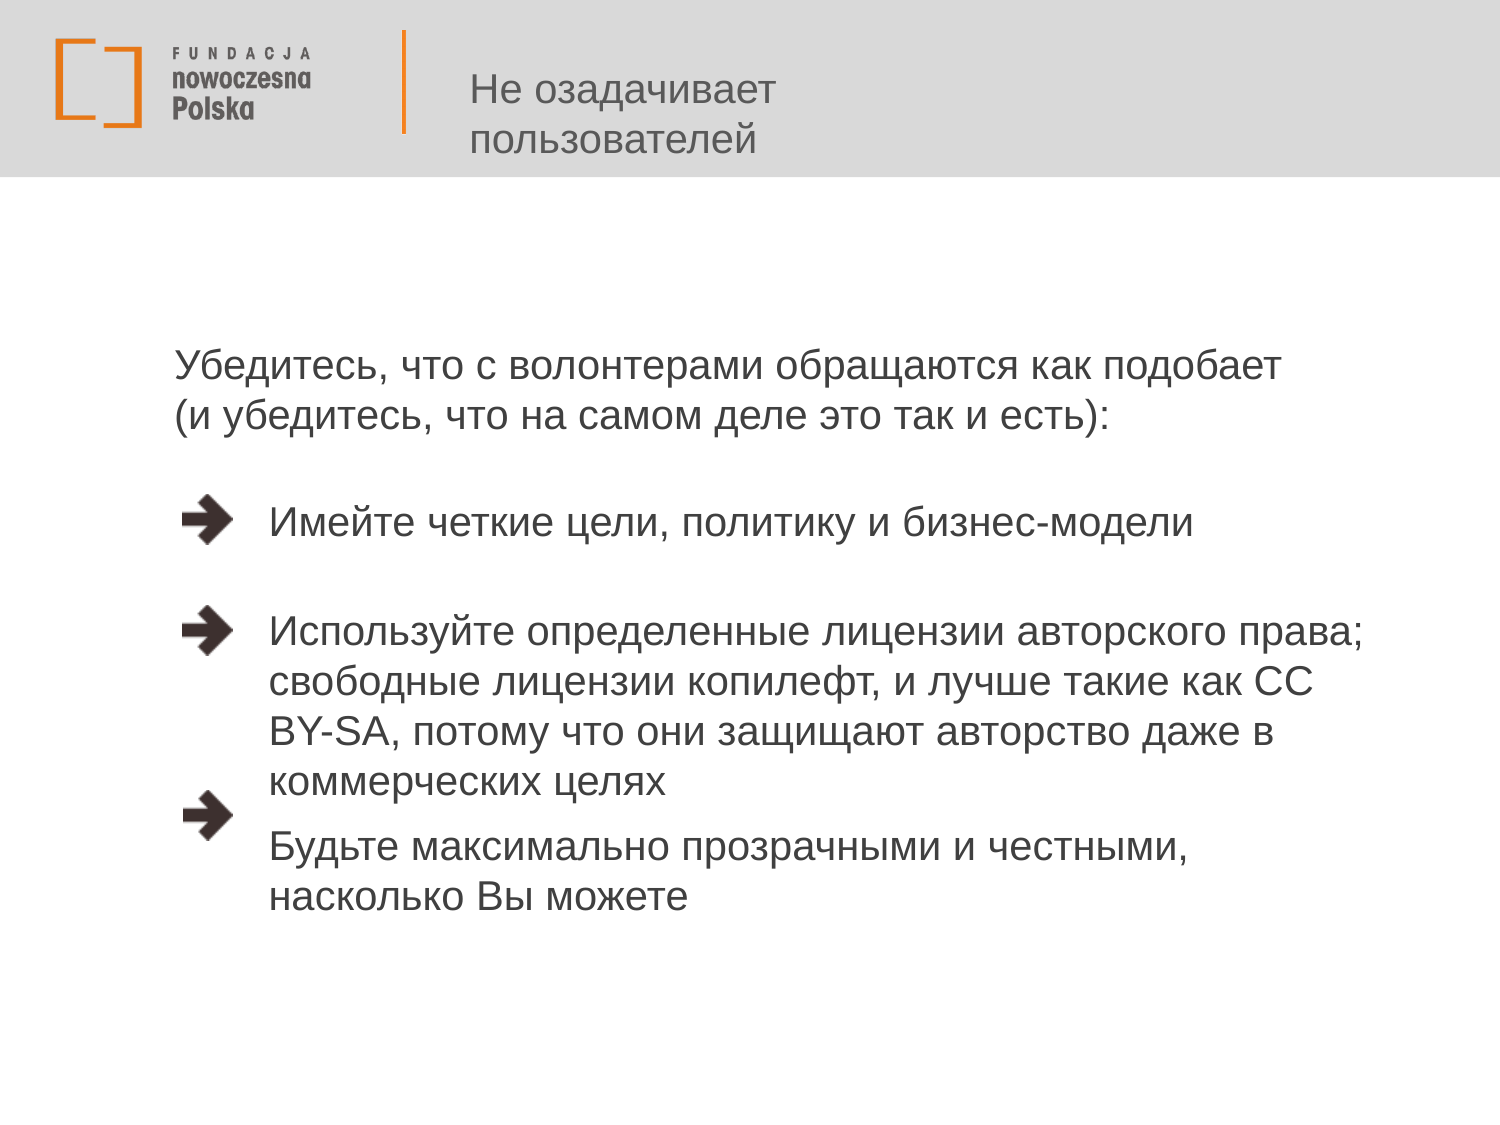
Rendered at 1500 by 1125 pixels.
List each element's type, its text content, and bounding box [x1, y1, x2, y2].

text_box Не озадачивает пользователей [454, 54, 1046, 170]
text_box Используйте определенные лицензии авторского права; свободные лицензии копилефт, и лучше такие как CC BY-SA, потому что они защищают авторство даже в коммерческих целях [253, 596, 1388, 811]
text_box [0, 0, 1500, 178]
text_box Будьте максимально прозрачными и честными, насколько Вы можете [253, 811, 1388, 927]
picture [182, 605, 233, 656]
picture [395, 30, 422, 145]
picture [183, 790, 233, 841]
picture [53, 30, 313, 140]
picture [182, 494, 233, 545]
text_box Убедитесь, что с волонтерами обращаются как подобает (и убедитесь, что на самом деле это так и есть): [159, 330, 1323, 446]
text_box Имейте четкие цели, политику и бизнес-модели [253, 487, 1388, 553]
